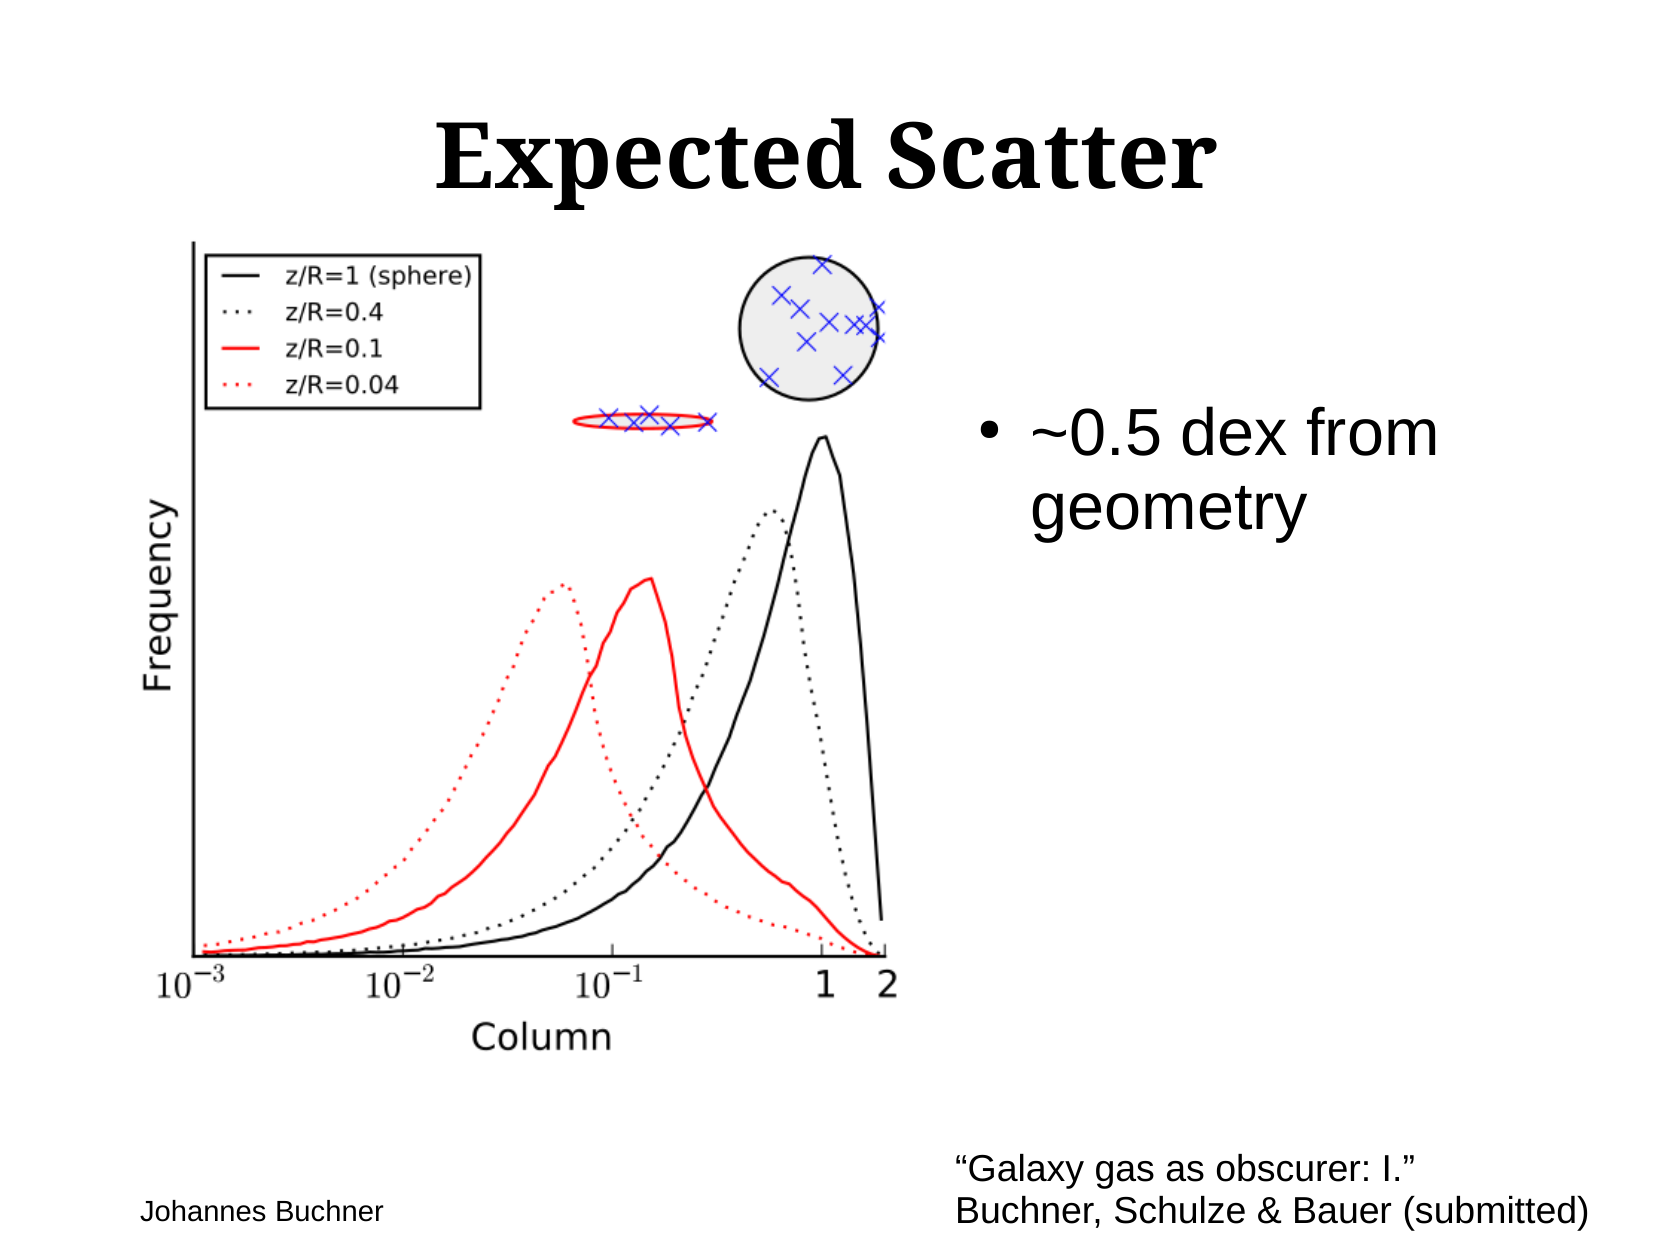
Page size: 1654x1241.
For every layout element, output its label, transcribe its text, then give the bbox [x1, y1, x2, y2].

picture [120, 221, 916, 1081]
text_box “Galaxy gas as obscurer: I.” Buchner, Schulze & Bauer (submitted) [940, 1140, 1646, 1239]
title Expected Scatter [82, 49, 1571, 257]
list ~0.5 dex from geometry [960, 290, 1636, 1010]
